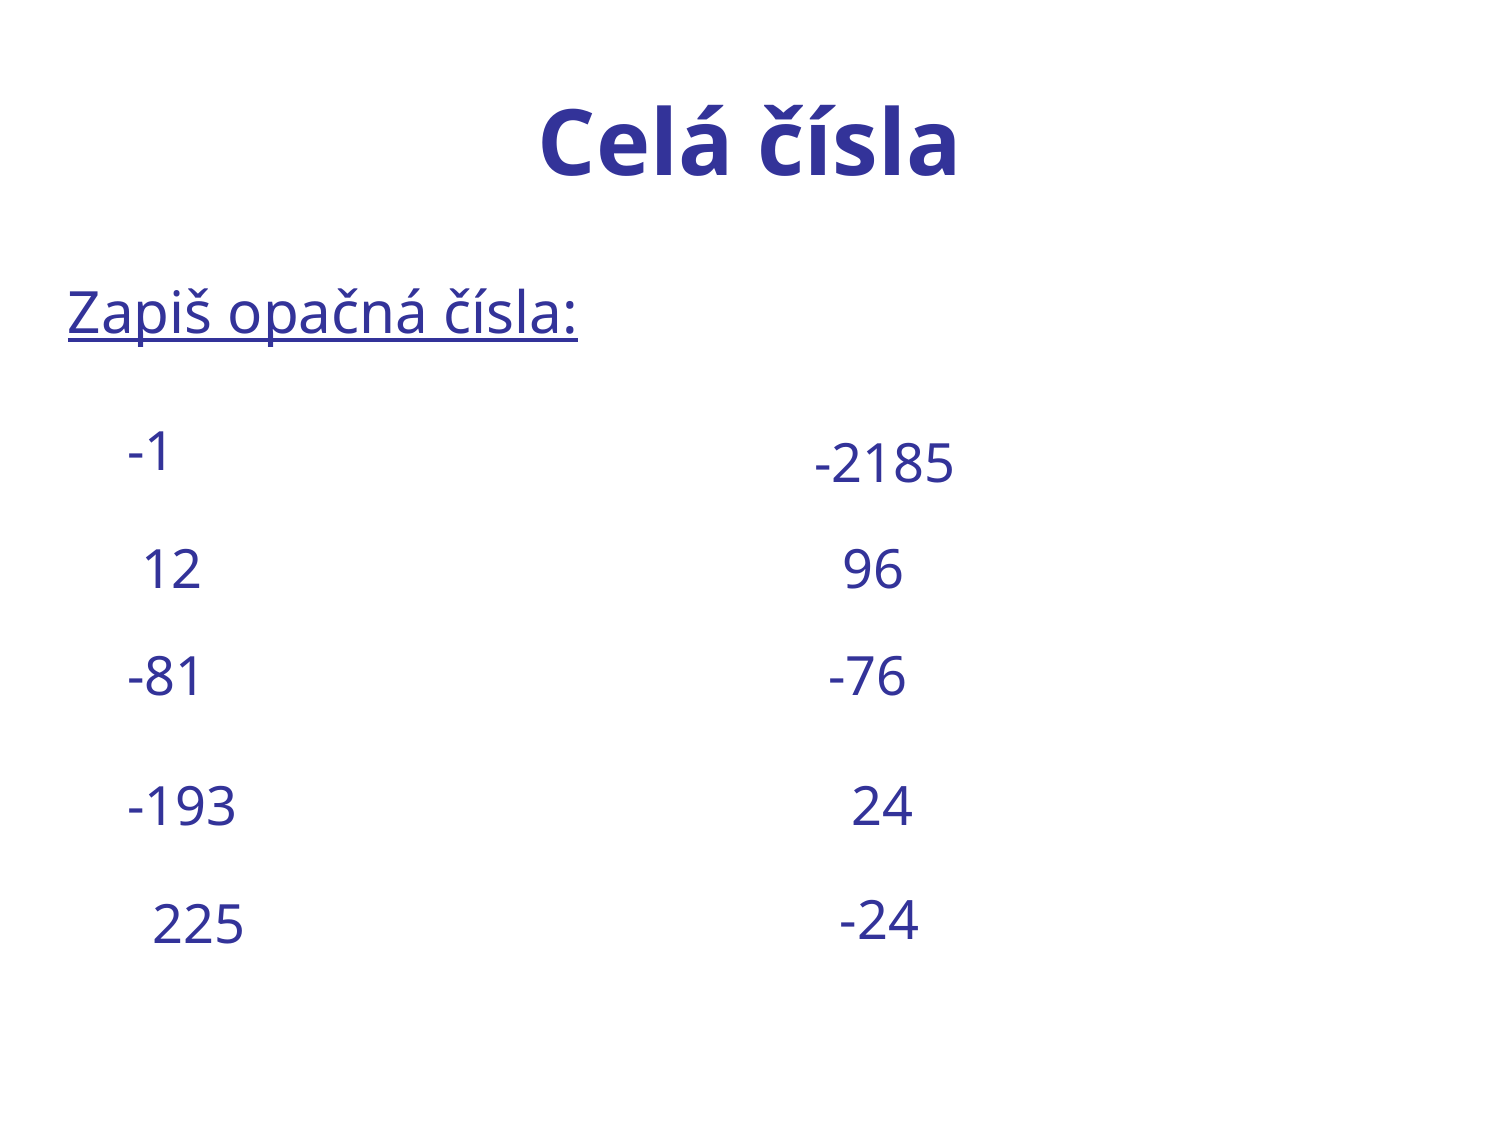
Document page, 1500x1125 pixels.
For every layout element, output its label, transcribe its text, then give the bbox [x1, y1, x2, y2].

text_box -81 [112, 633, 278, 714]
text_box 225 [123, 881, 290, 962]
text_box -76 [785, 633, 951, 714]
text_box 96 [785, 527, 951, 608]
text_box 12 [112, 527, 278, 608]
text_box -2185 [785, 420, 975, 502]
text_box -24 [797, 877, 963, 958]
text_box Zapiš opačná čísla: [53, 267, 1424, 353]
text_box -1 [112, 408, 278, 490]
text_box 24 [809, 763, 975, 844]
text_box -193 [112, 763, 278, 844]
title Celá čísla [75, 45, 1426, 233]
